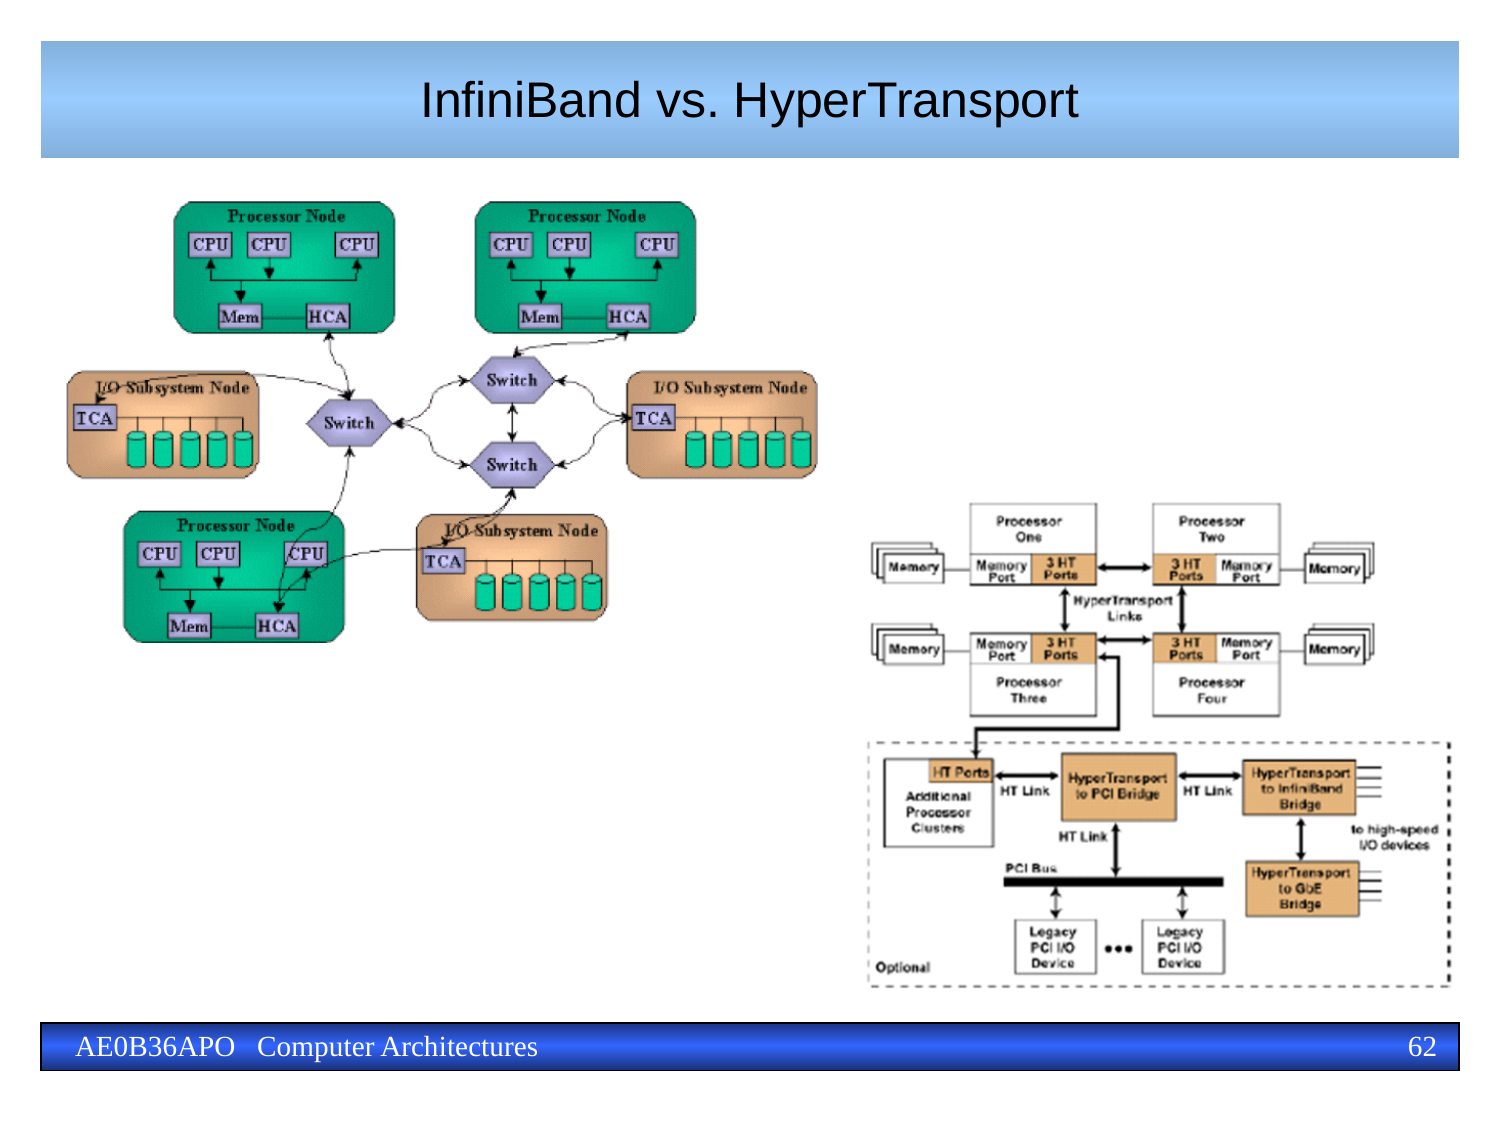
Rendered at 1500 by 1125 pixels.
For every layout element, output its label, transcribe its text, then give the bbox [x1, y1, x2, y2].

title InfiniBand vs. HyperTransport [41, 41, 1459, 158]
picture [64, 196, 1460, 992]
